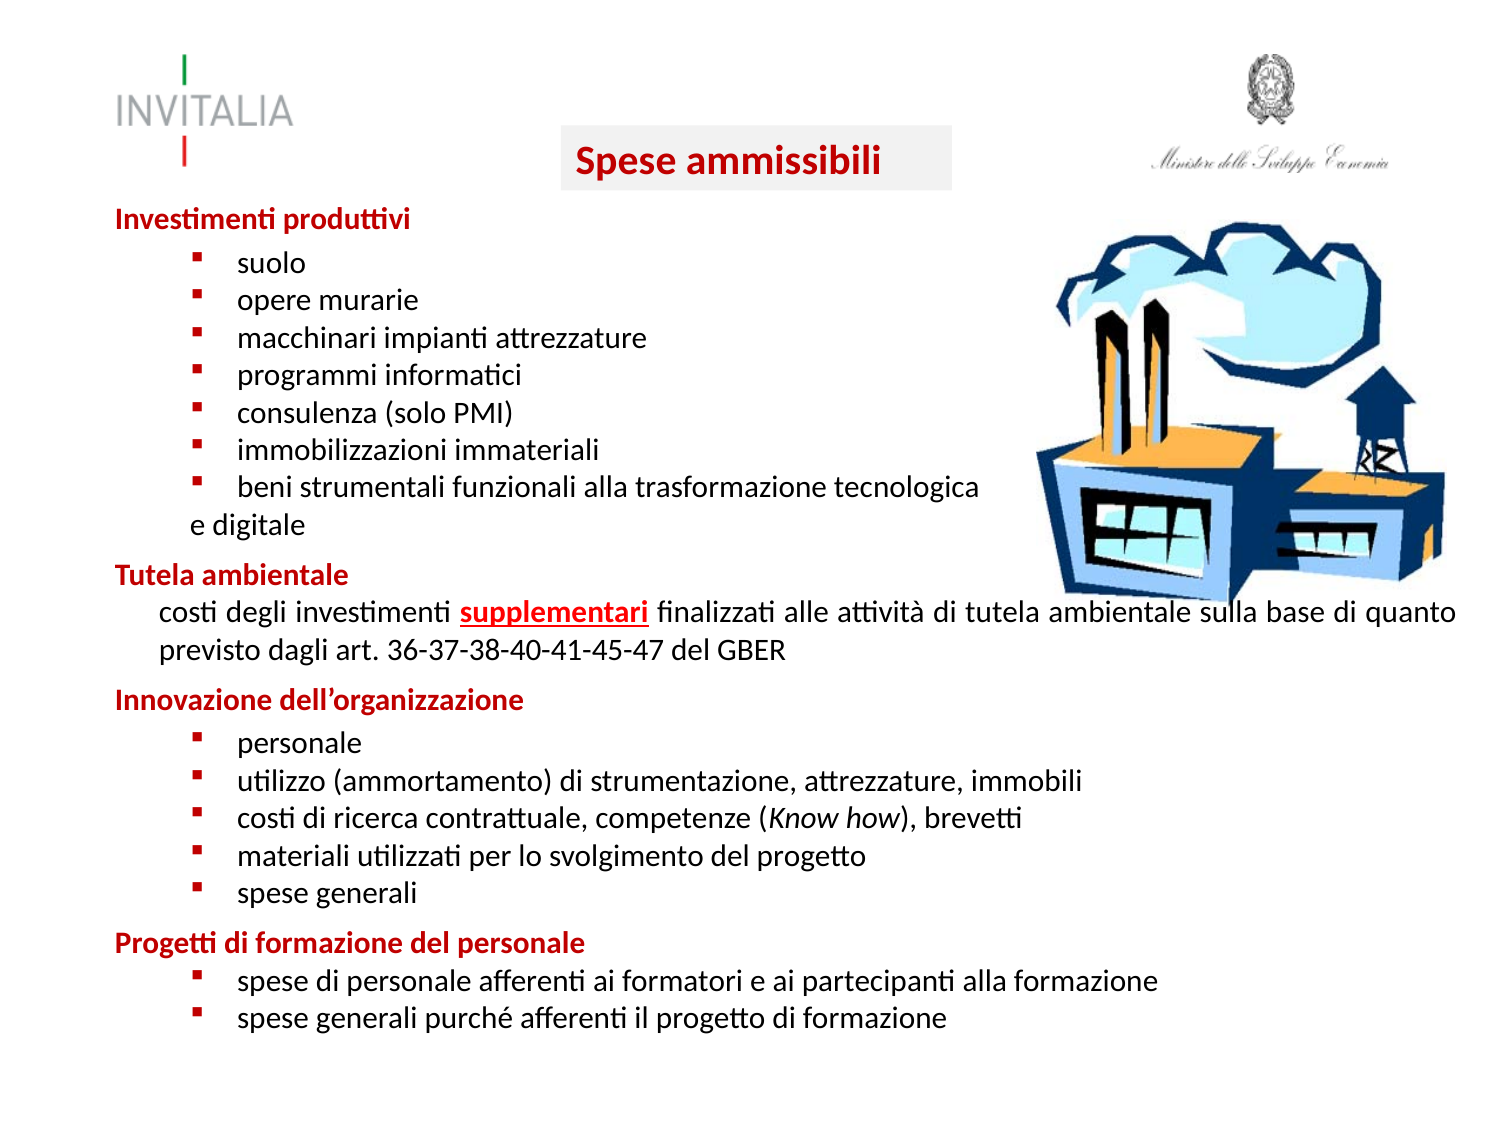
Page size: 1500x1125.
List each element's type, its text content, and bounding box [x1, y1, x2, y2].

text_box Spese ammissibili [560, 125, 952, 191]
picture [76, 54, 302, 173]
text_box Investimenti produttivi suolo opere murarie macchinari impianti attrezzature programmi informatici consulenza (solo PMI) immobilizzazioni immateriali beni strumentali funzionali alla trasformazione tecnologica e digitale Tutela ambientale costi degli investimenti supplementari finalizzati alle attività di tutela ambientale sulla base di quanto previsto dagli art. 36-37-38-40-41-45-47 del GBER Innovazione dell’organizzazione personale utilizzo (ammortamento) di strumentazione, attrezzature, immobili costi di ricerca contrattuale, competenze (Know how), brevetti materiali utilizzati per lo svolgimento del progetto spese generali Progetti di formazione del personale spese di personale afferenti ai formatori e ai partecipanti alla formazione spese generali purché afferenti il progetto di formazione [100, 191, 1473, 1118]
